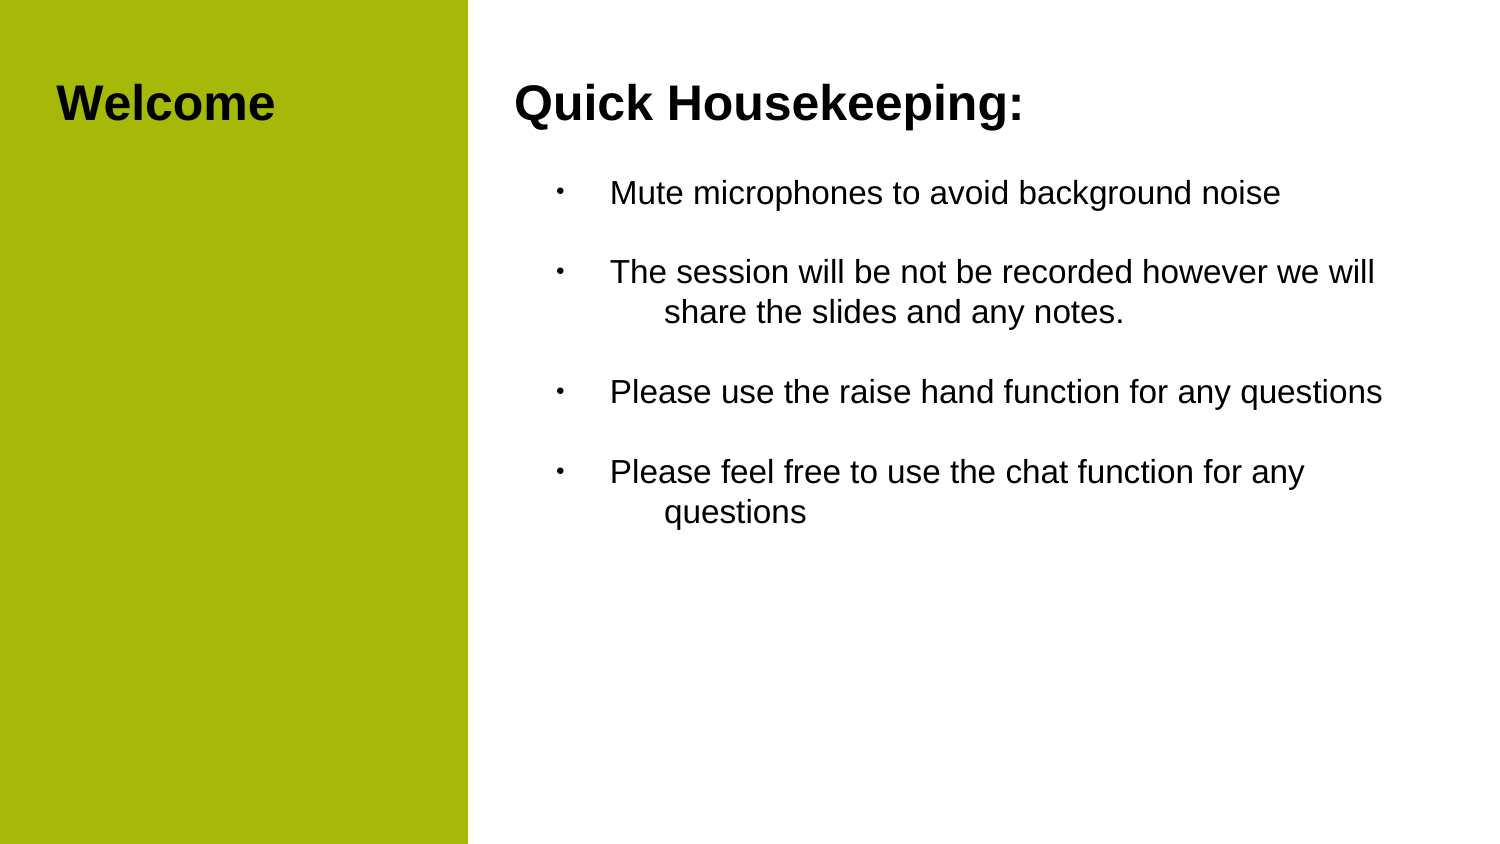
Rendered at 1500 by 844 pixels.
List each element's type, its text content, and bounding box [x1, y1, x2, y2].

title Welcome [56, 70, 433, 651]
title Quick Housekeeping: Mute microphones to avoid background noise The session will be not be recorded however we will share the slides and any notes. Please use the raise hand function for any questions Please feel free to use the chat function for any questions [514, 70, 1407, 751]
